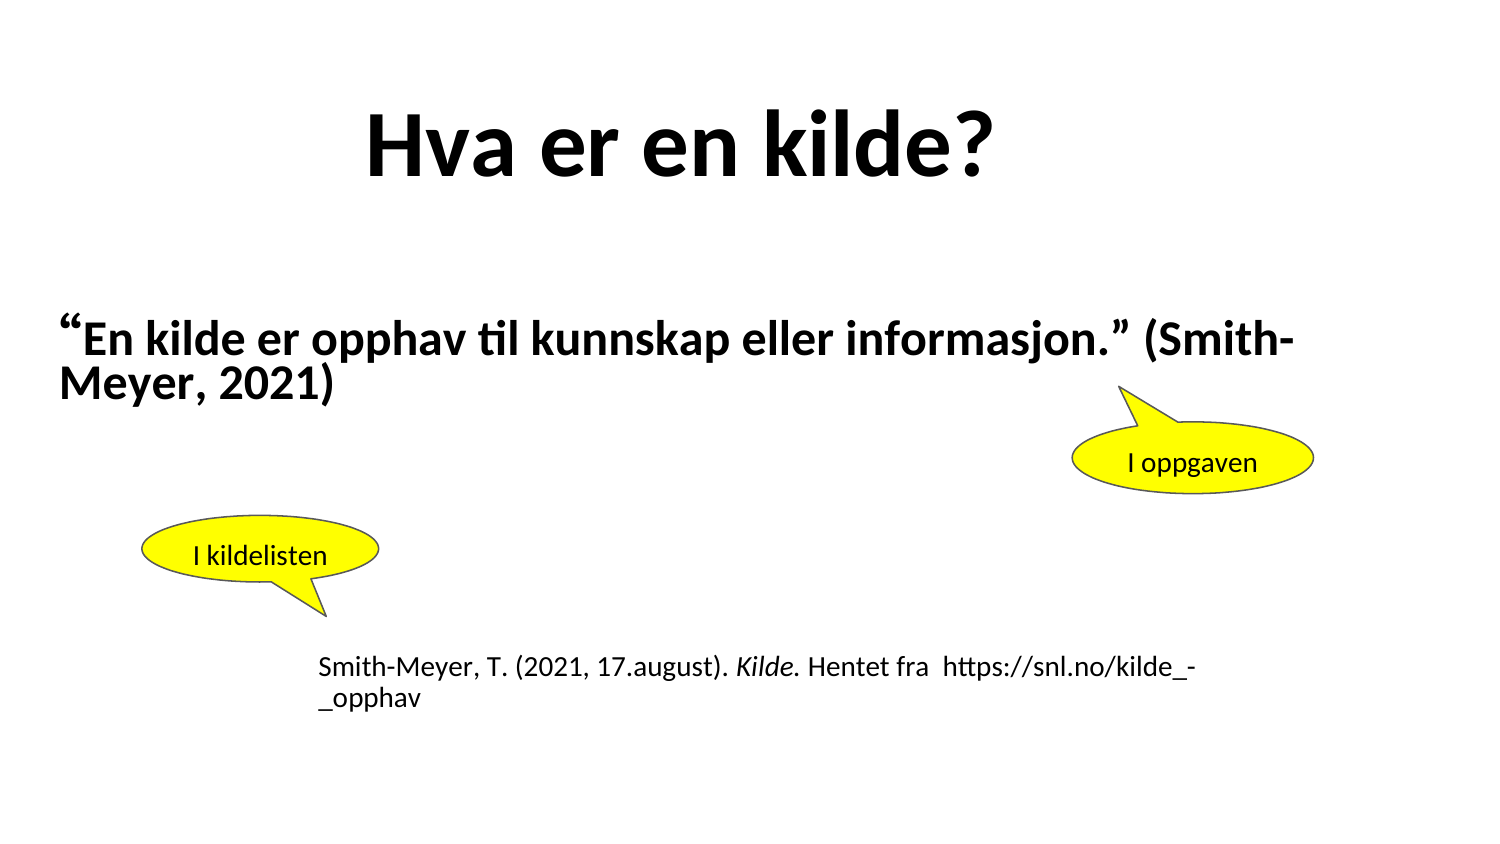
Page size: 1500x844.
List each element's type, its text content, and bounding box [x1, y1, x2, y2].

text_box Smith-Meyer, T. (2021, 17.august). Kilde. Hentet fra https://snl.no/kilde_-_opphav [303, 636, 1253, 730]
subtitle “En kilde er opphav til kunnskap eller informasjon.” (Smith-Meyer, 2021) [43, 300, 1442, 431]
title Hva er en kilde? [94, 65, 1269, 211]
text_box I oppgaven [1072, 386, 1314, 494]
text_box I kildelisten [141, 515, 379, 617]
